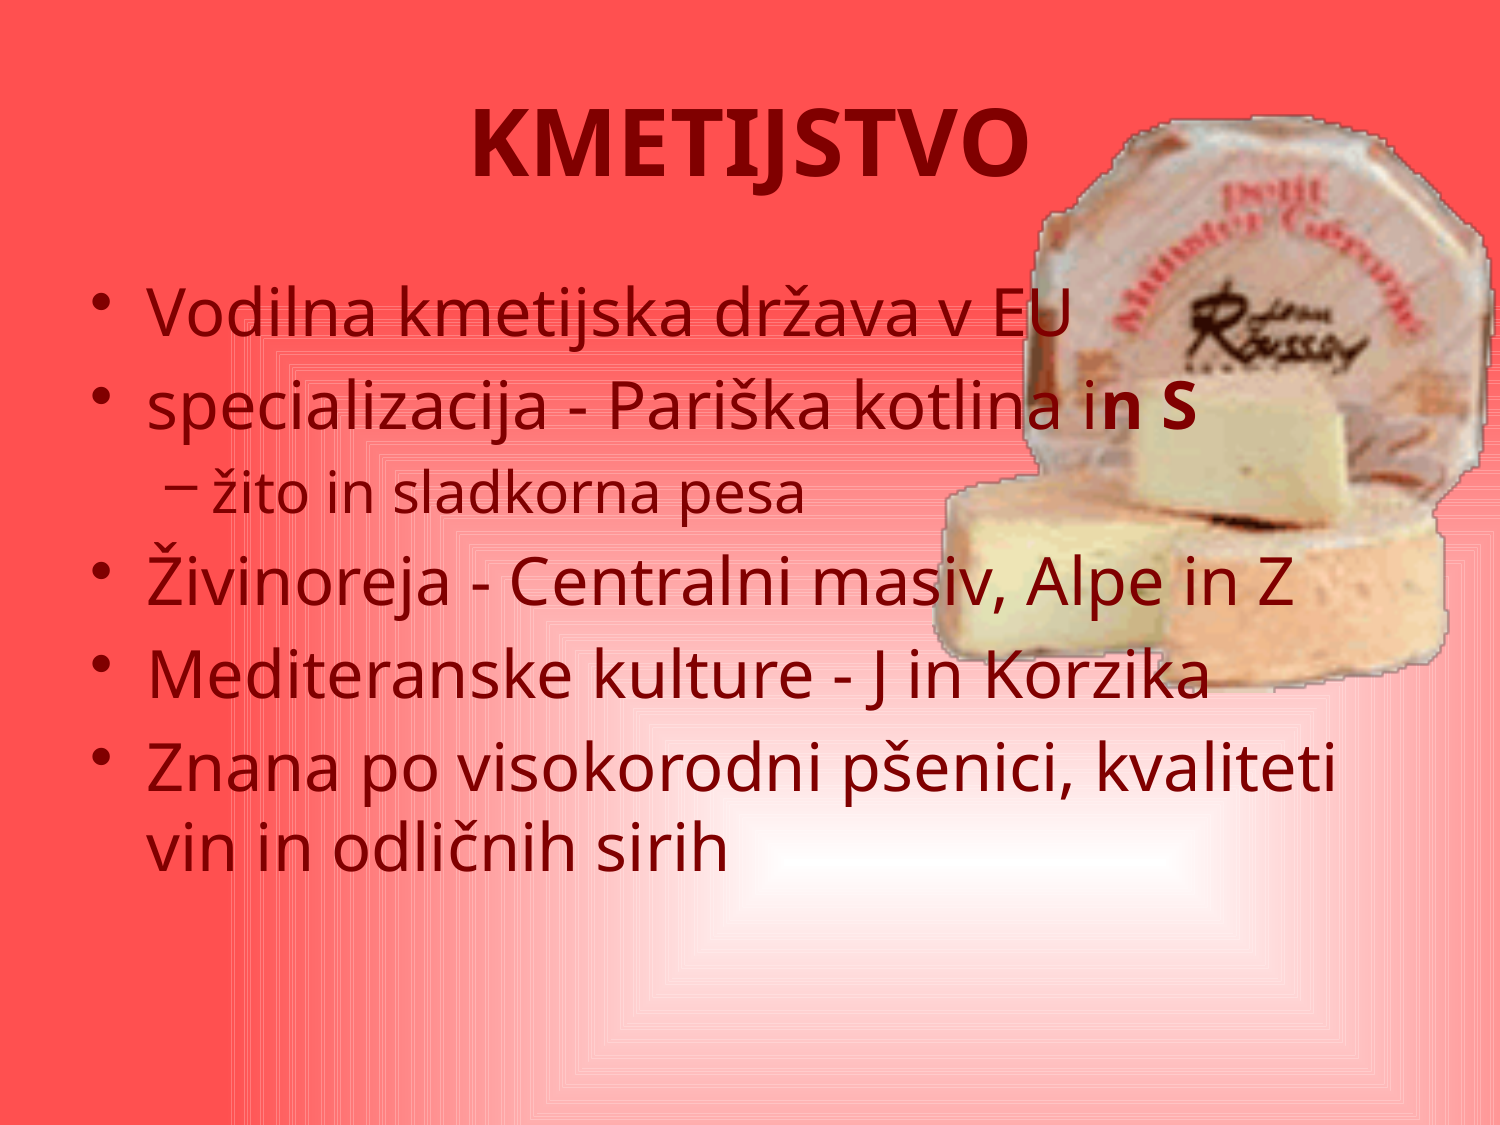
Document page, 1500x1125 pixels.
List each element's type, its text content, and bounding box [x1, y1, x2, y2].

title KMETIJSTVO [75, 45, 1425, 233]
list Vodilna kmetijska država v EU specializacija - Pariška kotlina in S žito in sladkorna pesa Živinoreja - Centralni masiv, Alpe in Z Mediteranske kulture - J in Korzika Znana po visokorodni pšenici, kvaliteti vin in odličnih sirih [75, 262, 1425, 1005]
picture [932, 113, 1500, 693]
